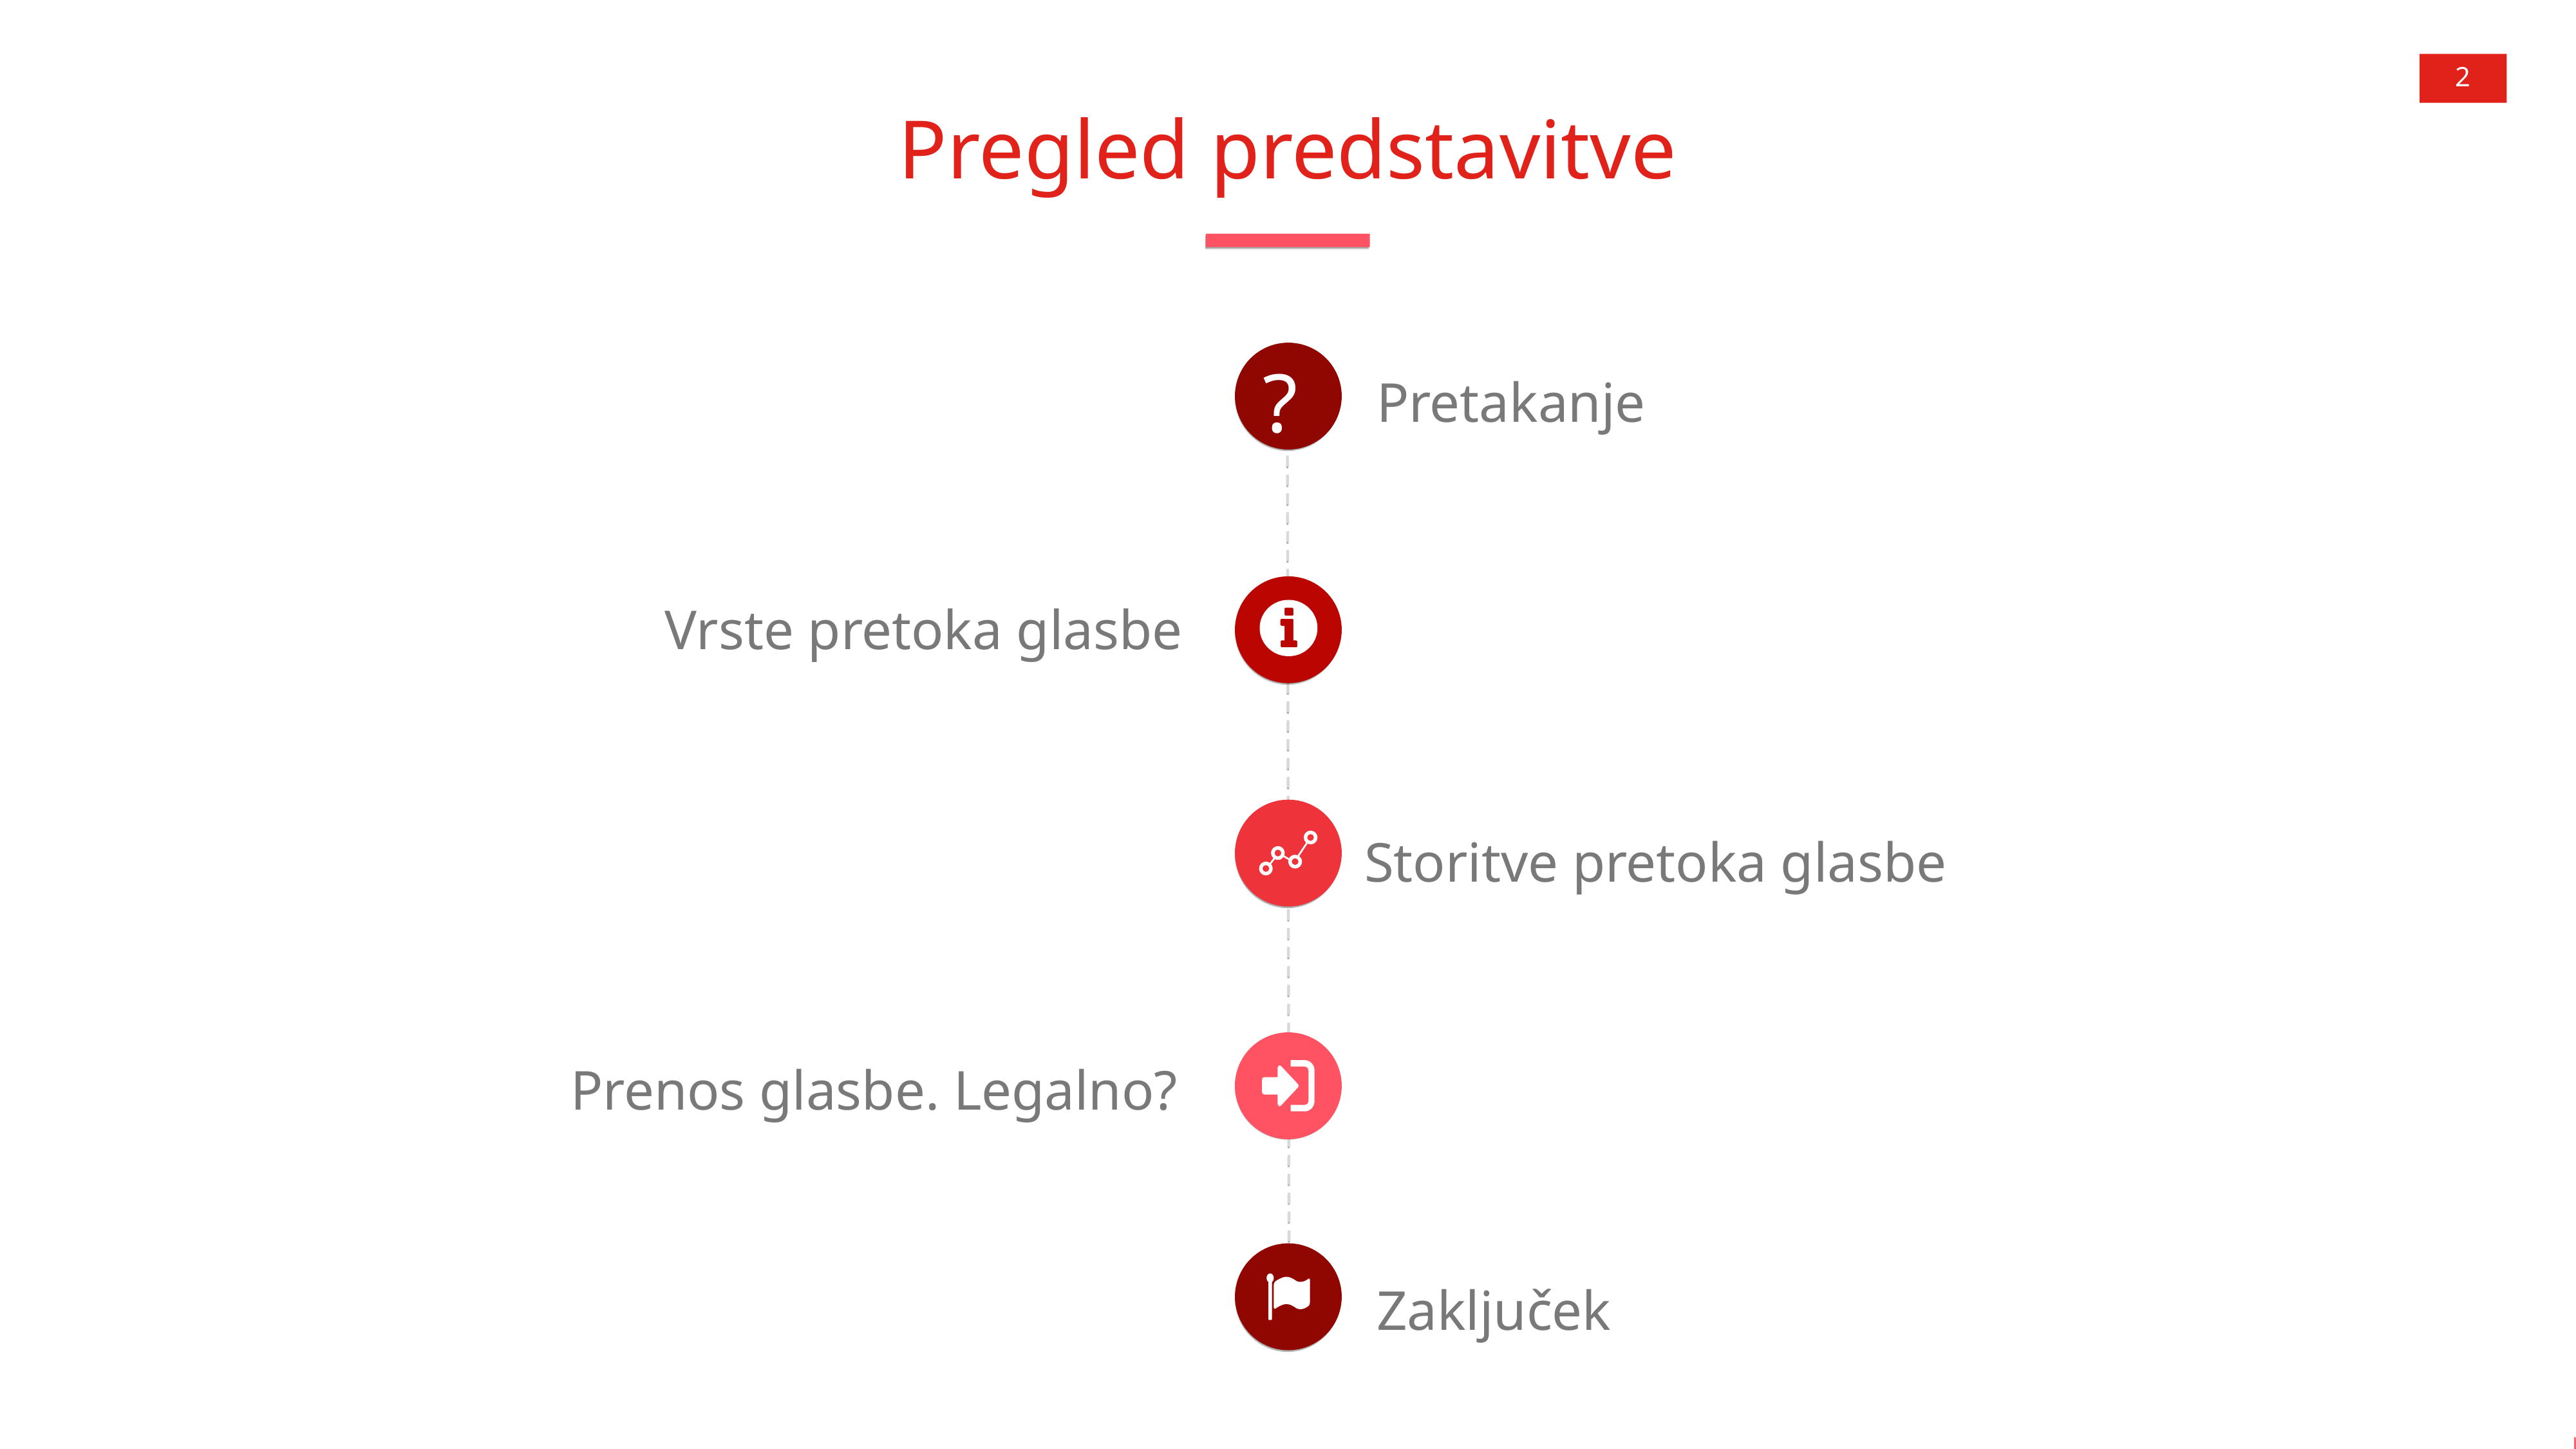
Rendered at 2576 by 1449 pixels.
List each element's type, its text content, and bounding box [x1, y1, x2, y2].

text_box [1235, 799, 1341, 907]
text_box Storitve pretoka glasbe [1341, 810, 2107, 904]
text_box [1333, 366, 1342, 426]
text_box [1235, 374, 1239, 418]
text_box Prenos glasbe. Legalno? [436, 1038, 1201, 1133]
text_box [1235, 1032, 1342, 1139]
text_box ? [1239, 330, 1333, 460]
subtitle Pretakanje [1353, 350, 2119, 1215]
text_box Zaključek [1353, 1258, 2119, 1353]
title Pregled predstavitve [193, 74, 2383, 220]
text_box [1235, 576, 1342, 683]
text_box [0, 1243, 2575, 1449]
text_box Vrste pretoka glasbe [621, 578, 1206, 672]
slide_number <number> [2420, 53, 2507, 103]
text_box [1205, 233, 1370, 247]
